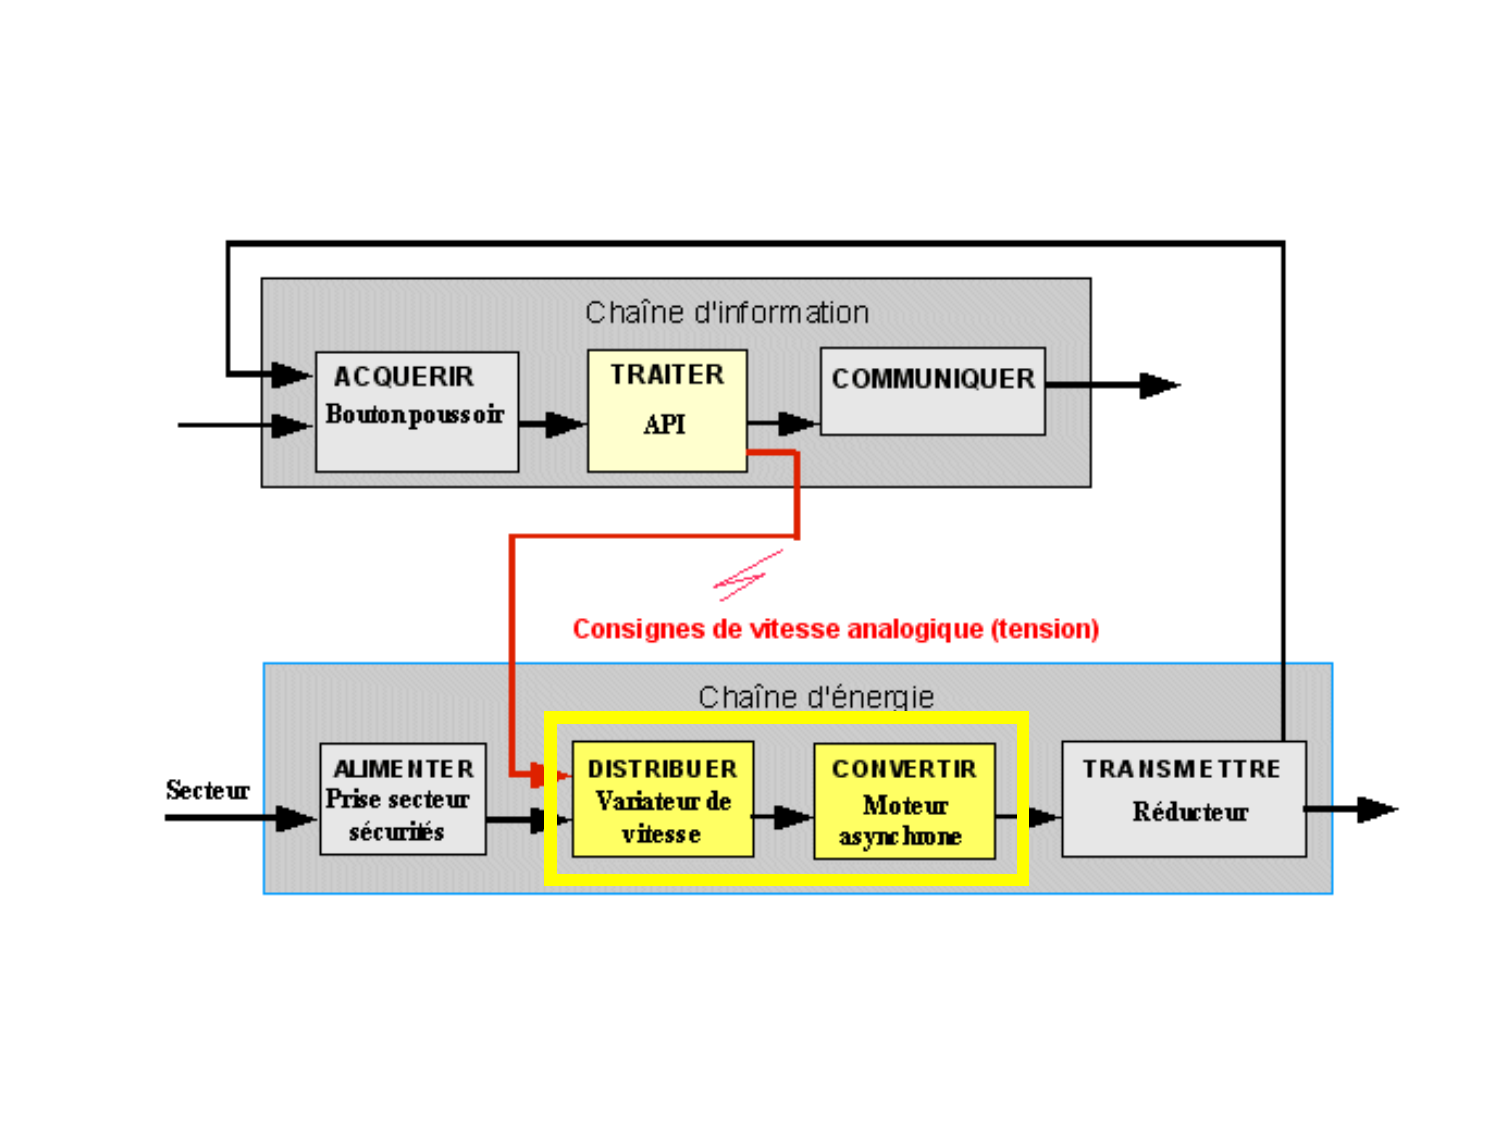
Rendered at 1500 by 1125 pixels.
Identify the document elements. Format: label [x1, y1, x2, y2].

picture [159, 230, 1408, 915]
